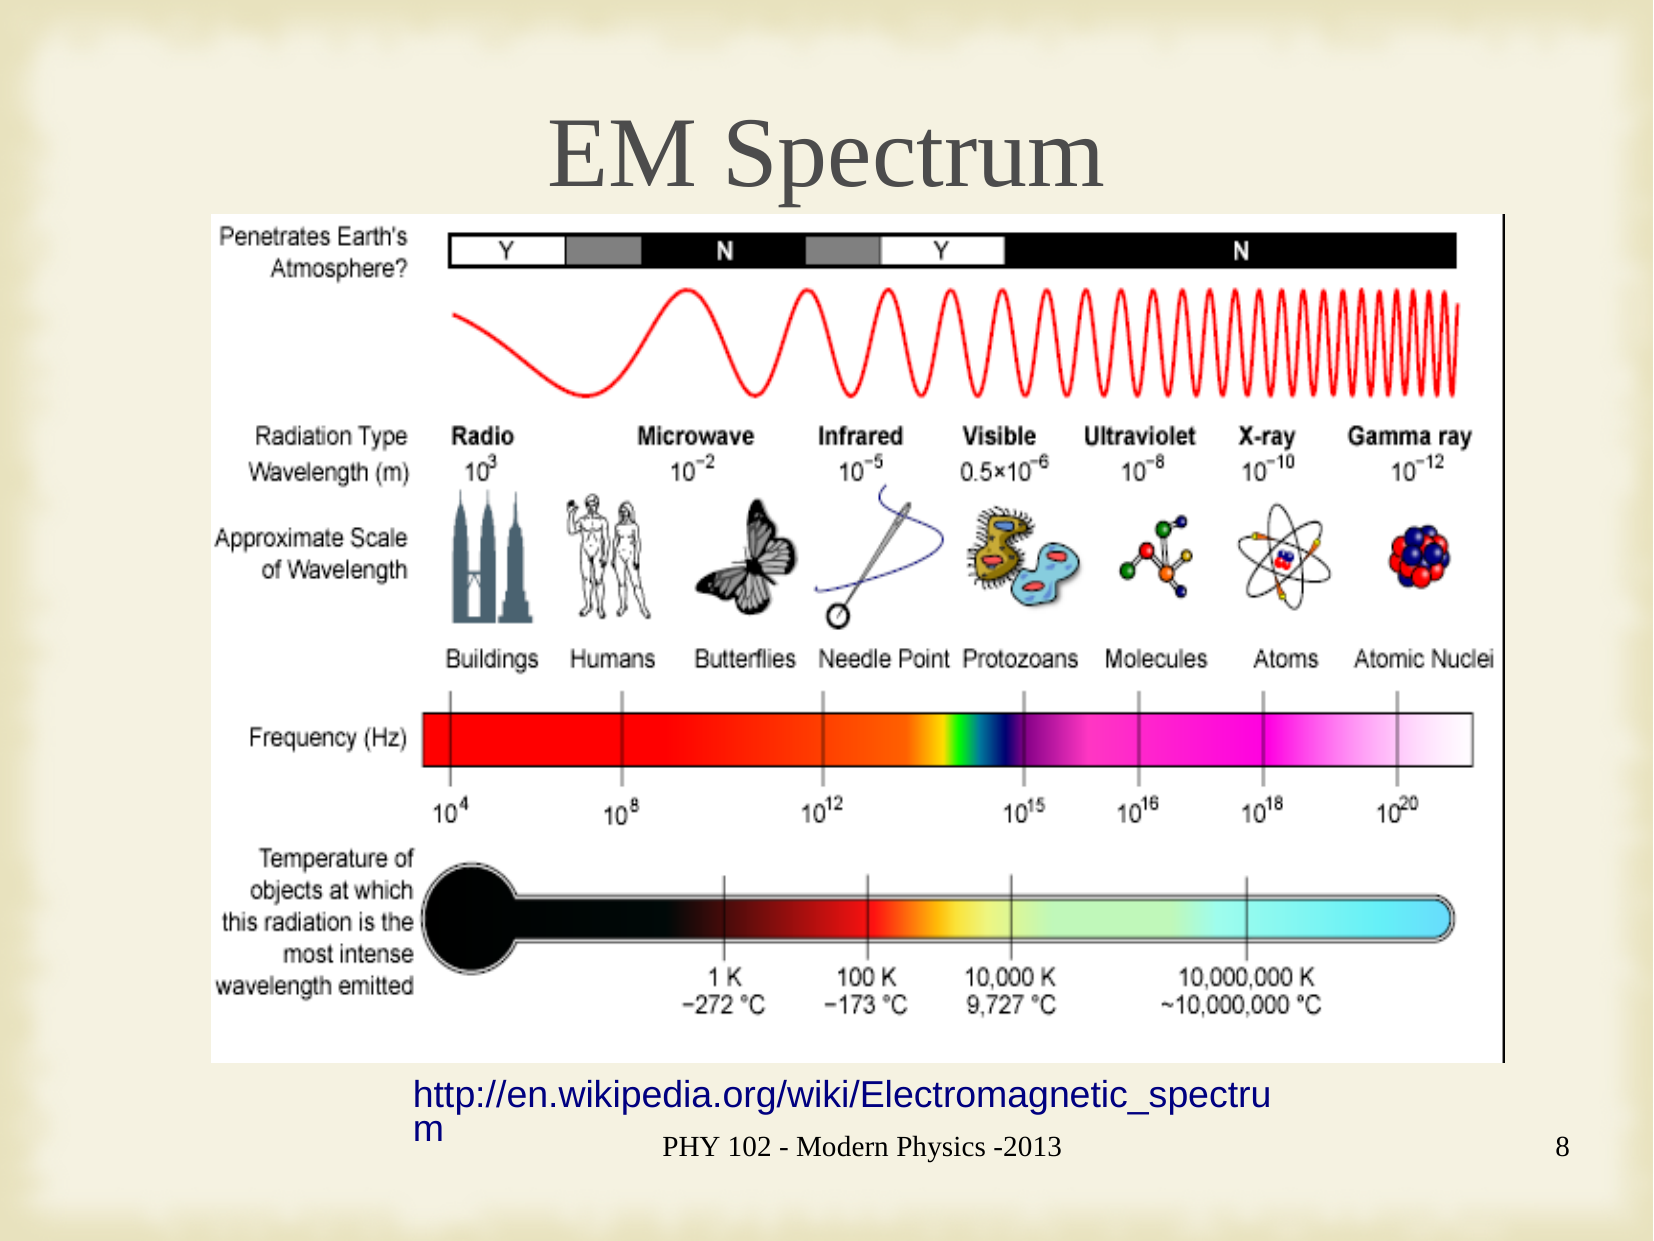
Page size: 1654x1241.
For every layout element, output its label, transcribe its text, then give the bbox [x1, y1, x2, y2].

picture [0, 0, 1653, 1241]
text_box http://en.wikipedia.org/wiki/Electromagnetic_spectrum [398, 1065, 1317, 1123]
title EM Spectrum [82, 49, 1571, 257]
